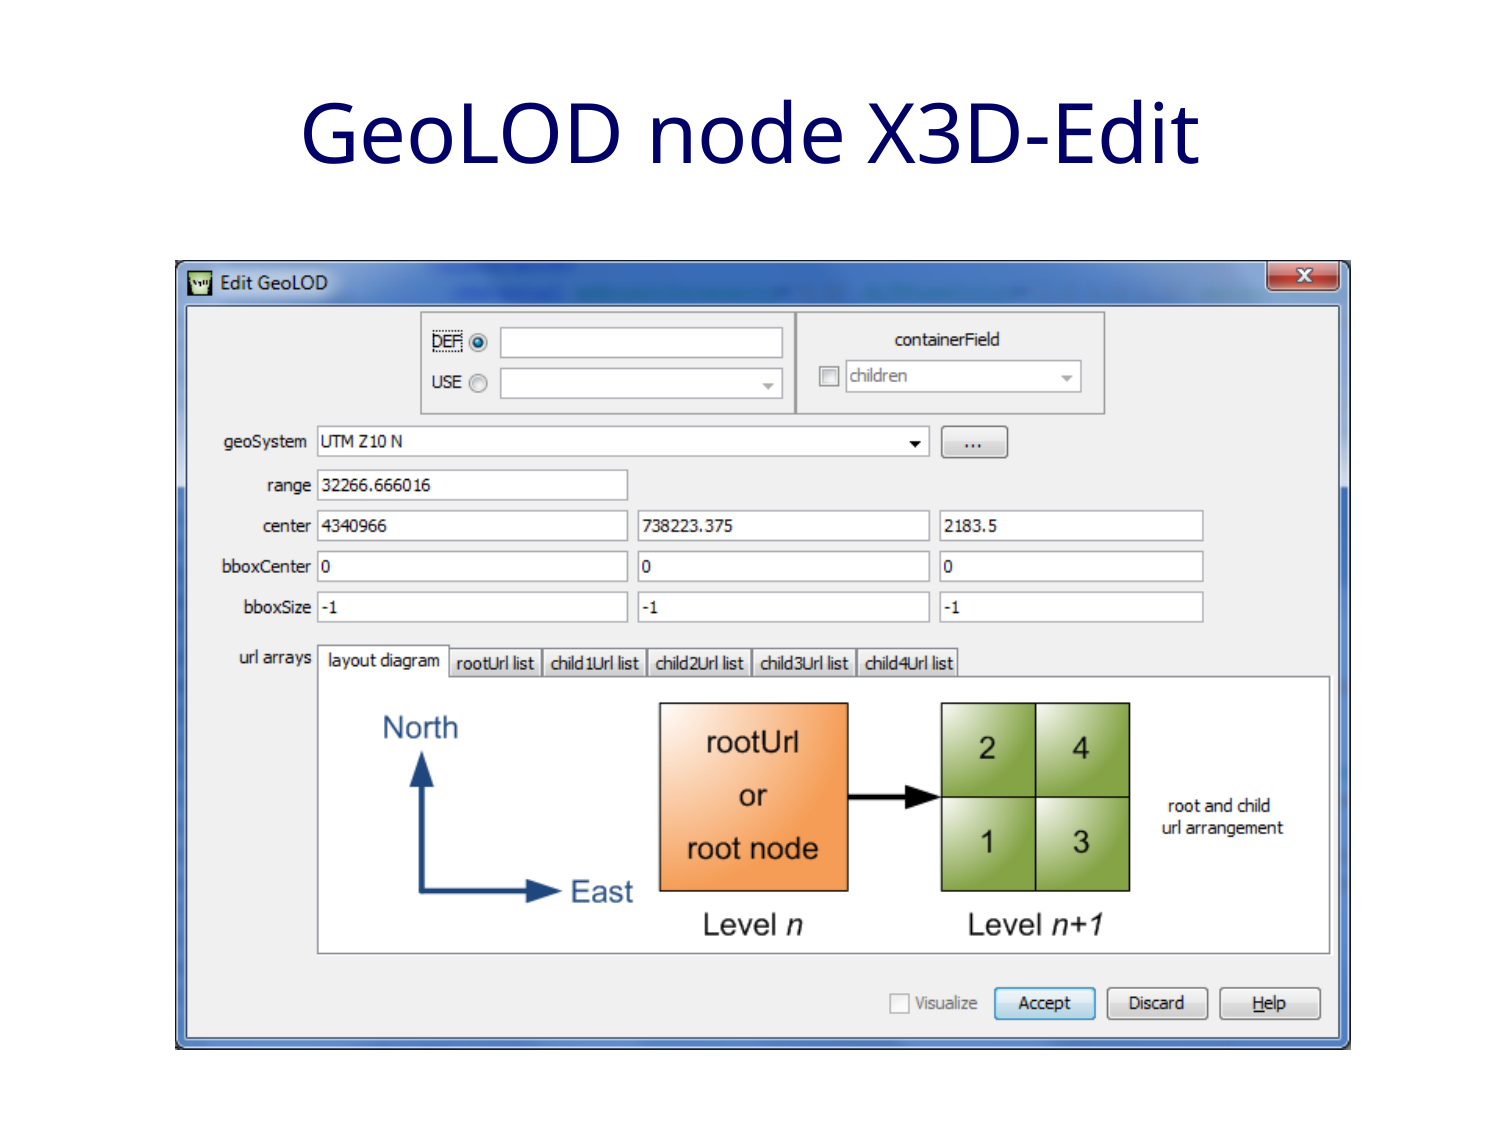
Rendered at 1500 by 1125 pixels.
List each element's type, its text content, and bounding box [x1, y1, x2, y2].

title GeoLOD node X3D-Edit [112, 44, 1388, 218]
picture [175, 260, 1351, 1051]
